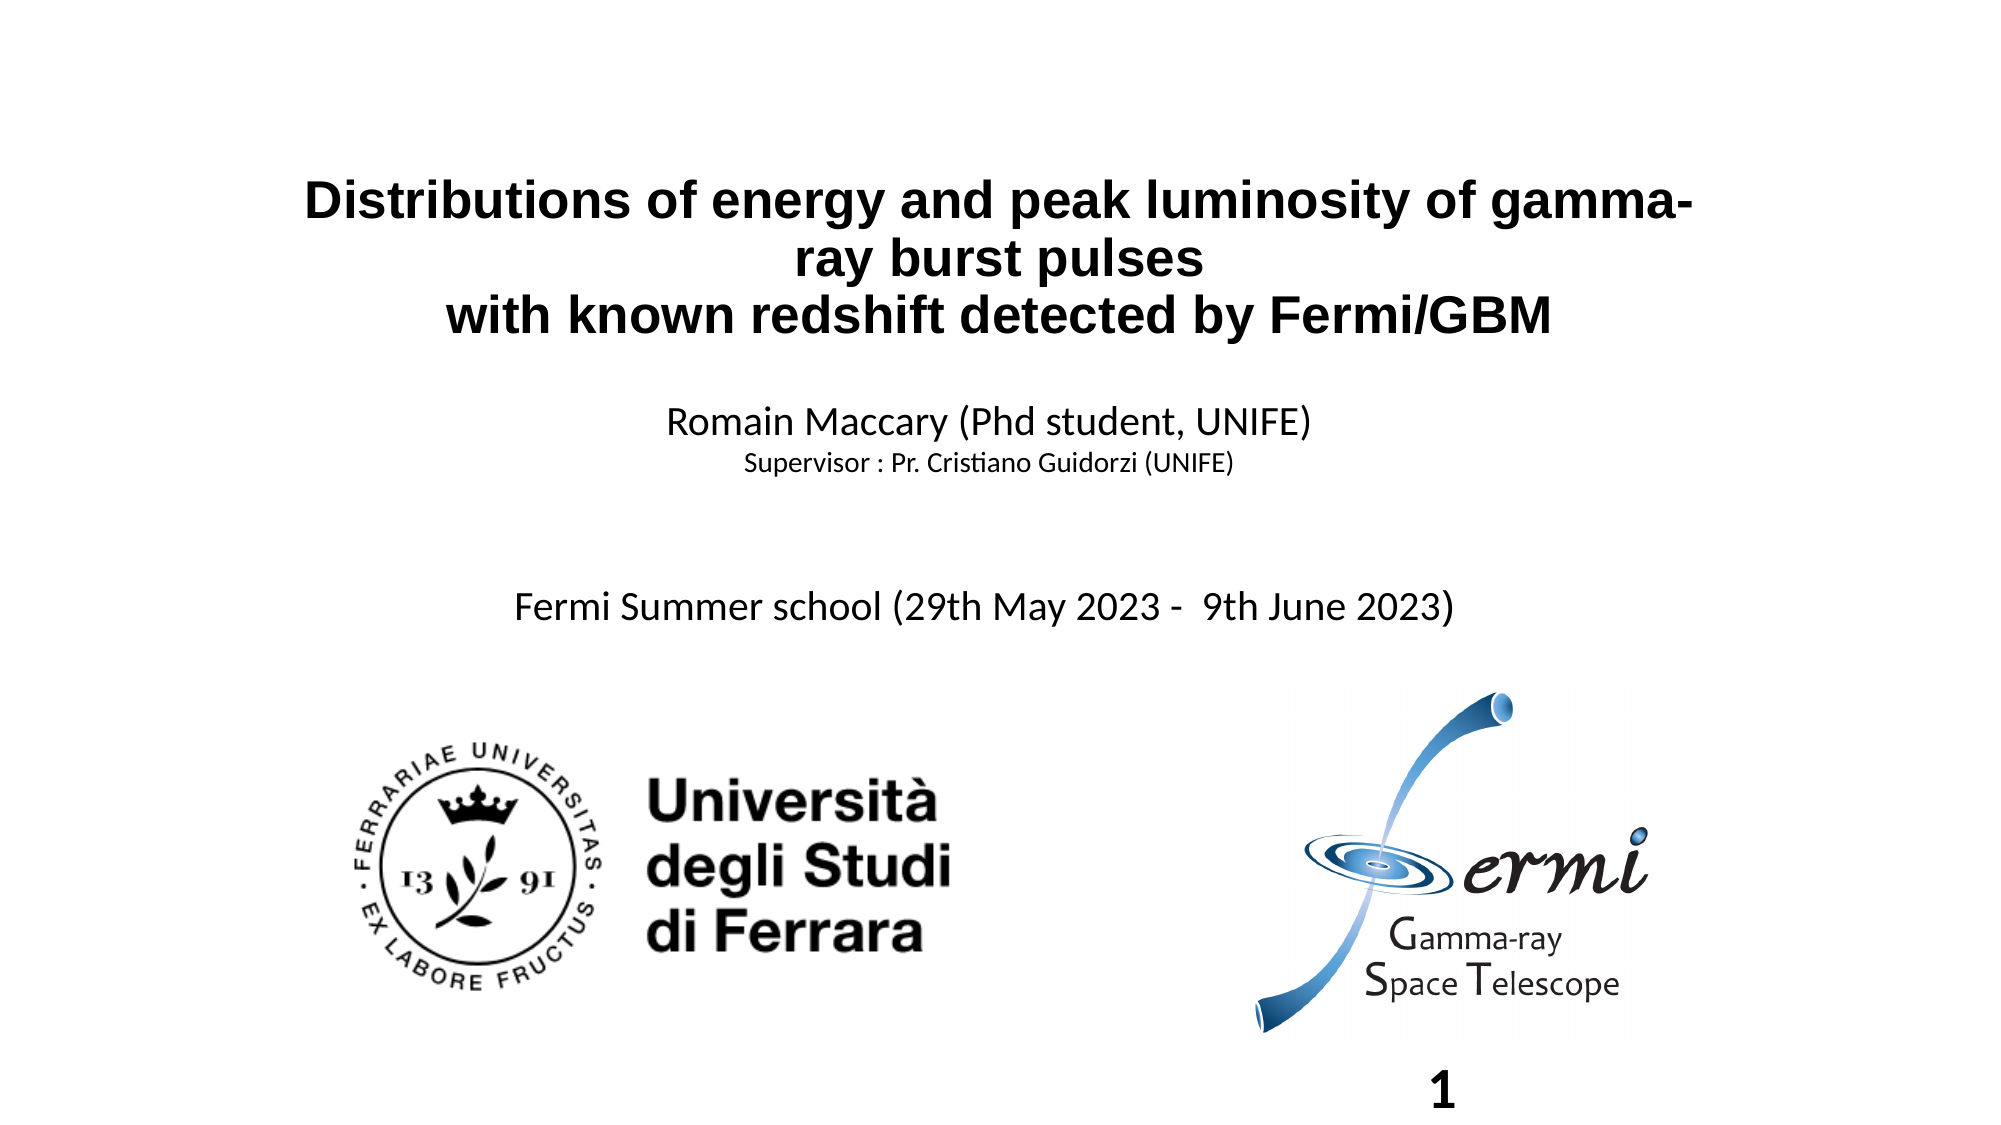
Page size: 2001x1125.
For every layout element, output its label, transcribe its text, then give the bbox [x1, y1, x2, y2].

text_box [1412, 1042, 1863, 1103]
title Distributions of energy and peak luminosity of gamma-ray burst pulses with known redshift detected by Fermi/GBM [249, 164, 1750, 417]
picture [347, 738, 990, 1002]
text_box Romain Maccary (Phd student, UNIFE) Supervisor : Pr. Cristiano Guidorzi (UNIFE) Fermi Summer school (29th May 2023 - 9th June 2023) [484, 417, 1495, 639]
picture [1247, 683, 1653, 1041]
